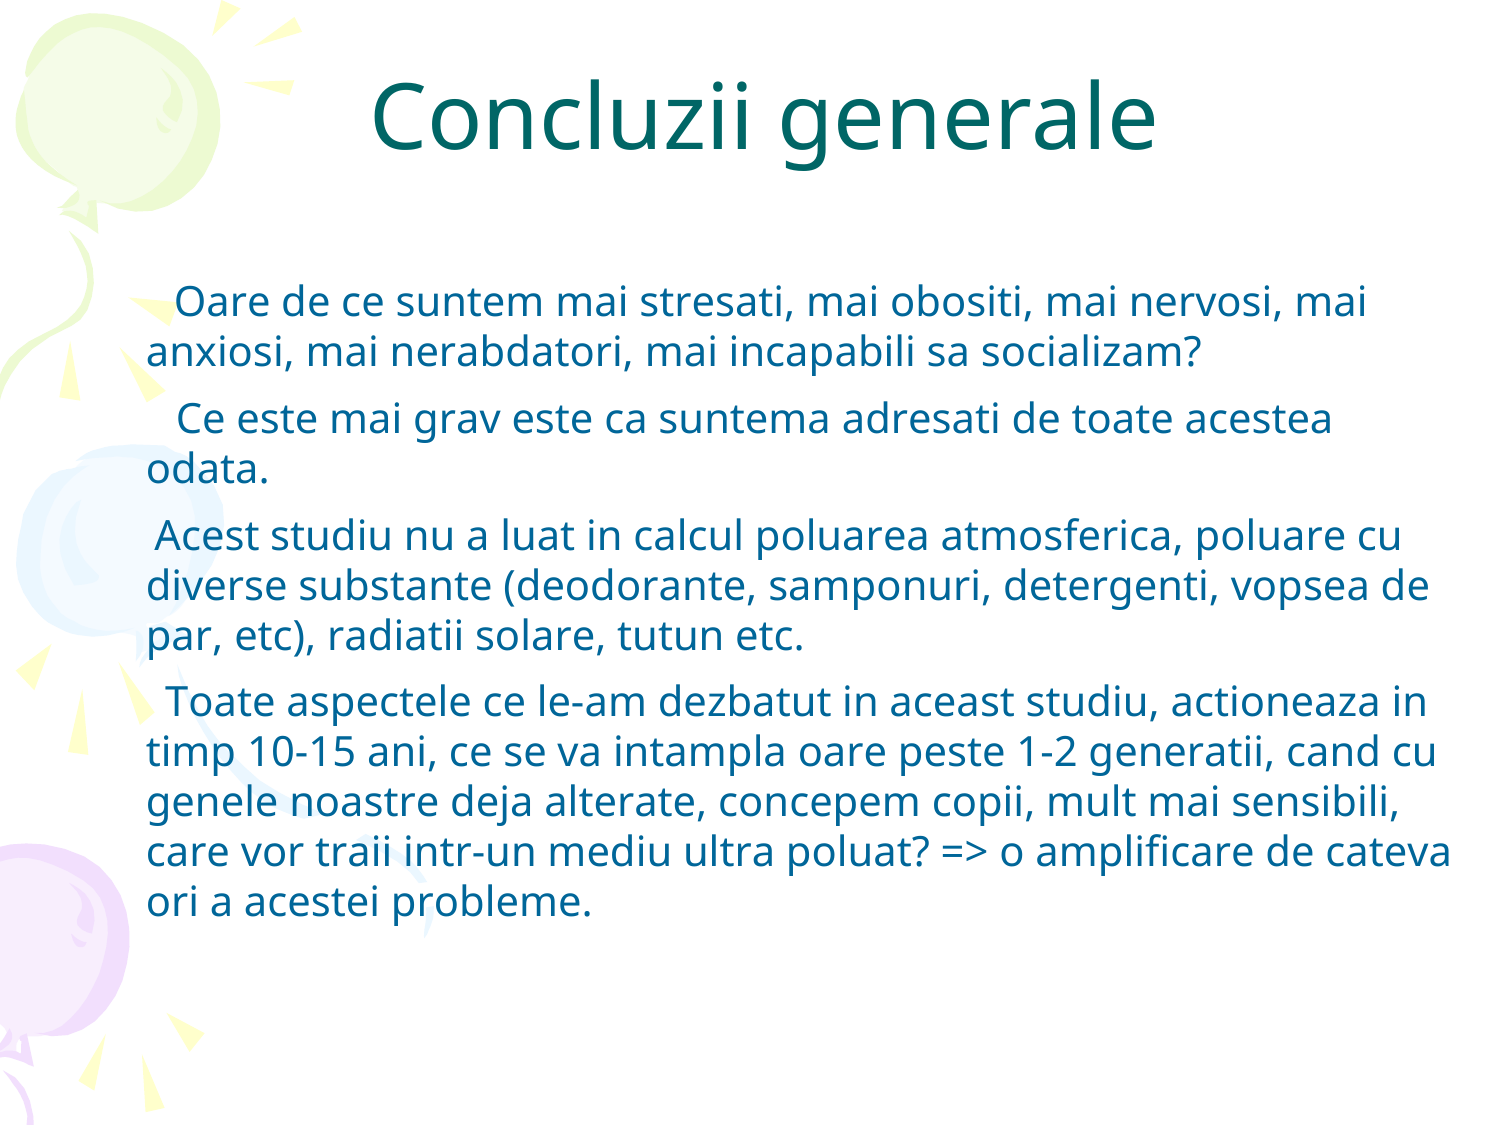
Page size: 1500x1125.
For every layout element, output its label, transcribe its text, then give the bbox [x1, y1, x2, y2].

list Oare de ce suntem mai stresati, mai obositi, mai nervosi, mai anxiosi, mai nerabdatori, mai incapabili sa socializam? Ce este mai grav este ca suntema adresati de toate acestea odata. Acest studiu nu a luat in calcul poluarea atmosferica, poluare cu diverse substante (deodorante, samponuri, detergenti, vopsea de par, etc), radiatii solare, tutun etc. Toate aspectele ce le-am dezbatut in aceast studiu, actioneaza in timp 10-15 ani, ce se va intampla oare peste 1-2 generatii, cand cu genele noastre deja alterate, concepem copii, mult mai sensibili, care vor traii intr-un mediu ultra poluat? => o amplificare de cateva ori a acestei probleme. [74, 262, 1477, 1125]
title Concluzii generale [88, 0, 1441, 178]
